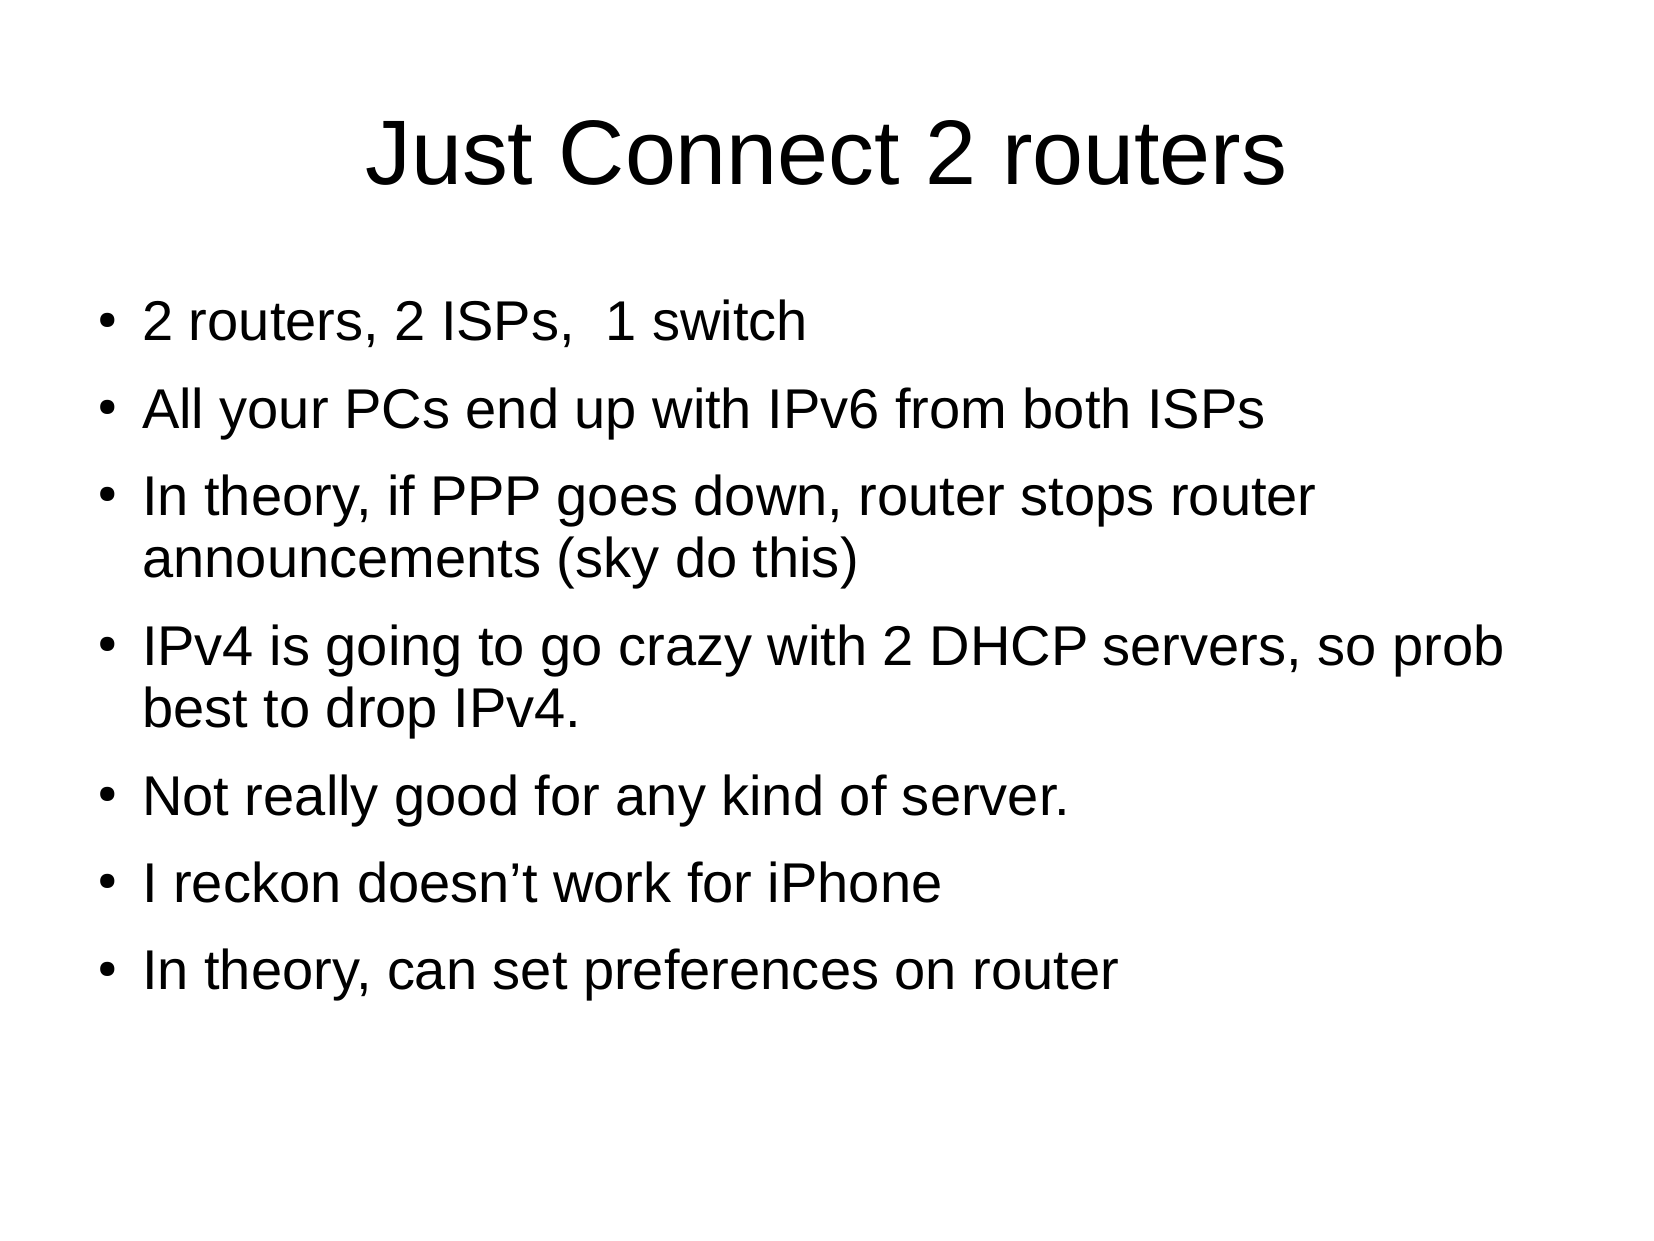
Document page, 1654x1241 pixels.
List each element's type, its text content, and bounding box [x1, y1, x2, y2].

title Just Connect 2 routers [82, 49, 1571, 257]
list 2 routers, 2 ISPs, 1 switch All your PCs end up with IPv6 from both ISPs In theory, if PPP goes down, router stops router announcements (sky do this) IPv4 is going to go crazy with 2 DHCP servers, so prob best to drop IPv4. Not really good for any kind of server. I reckon doesn’t work for iPhone In theory, can set preferences on router [82, 290, 1571, 1010]
